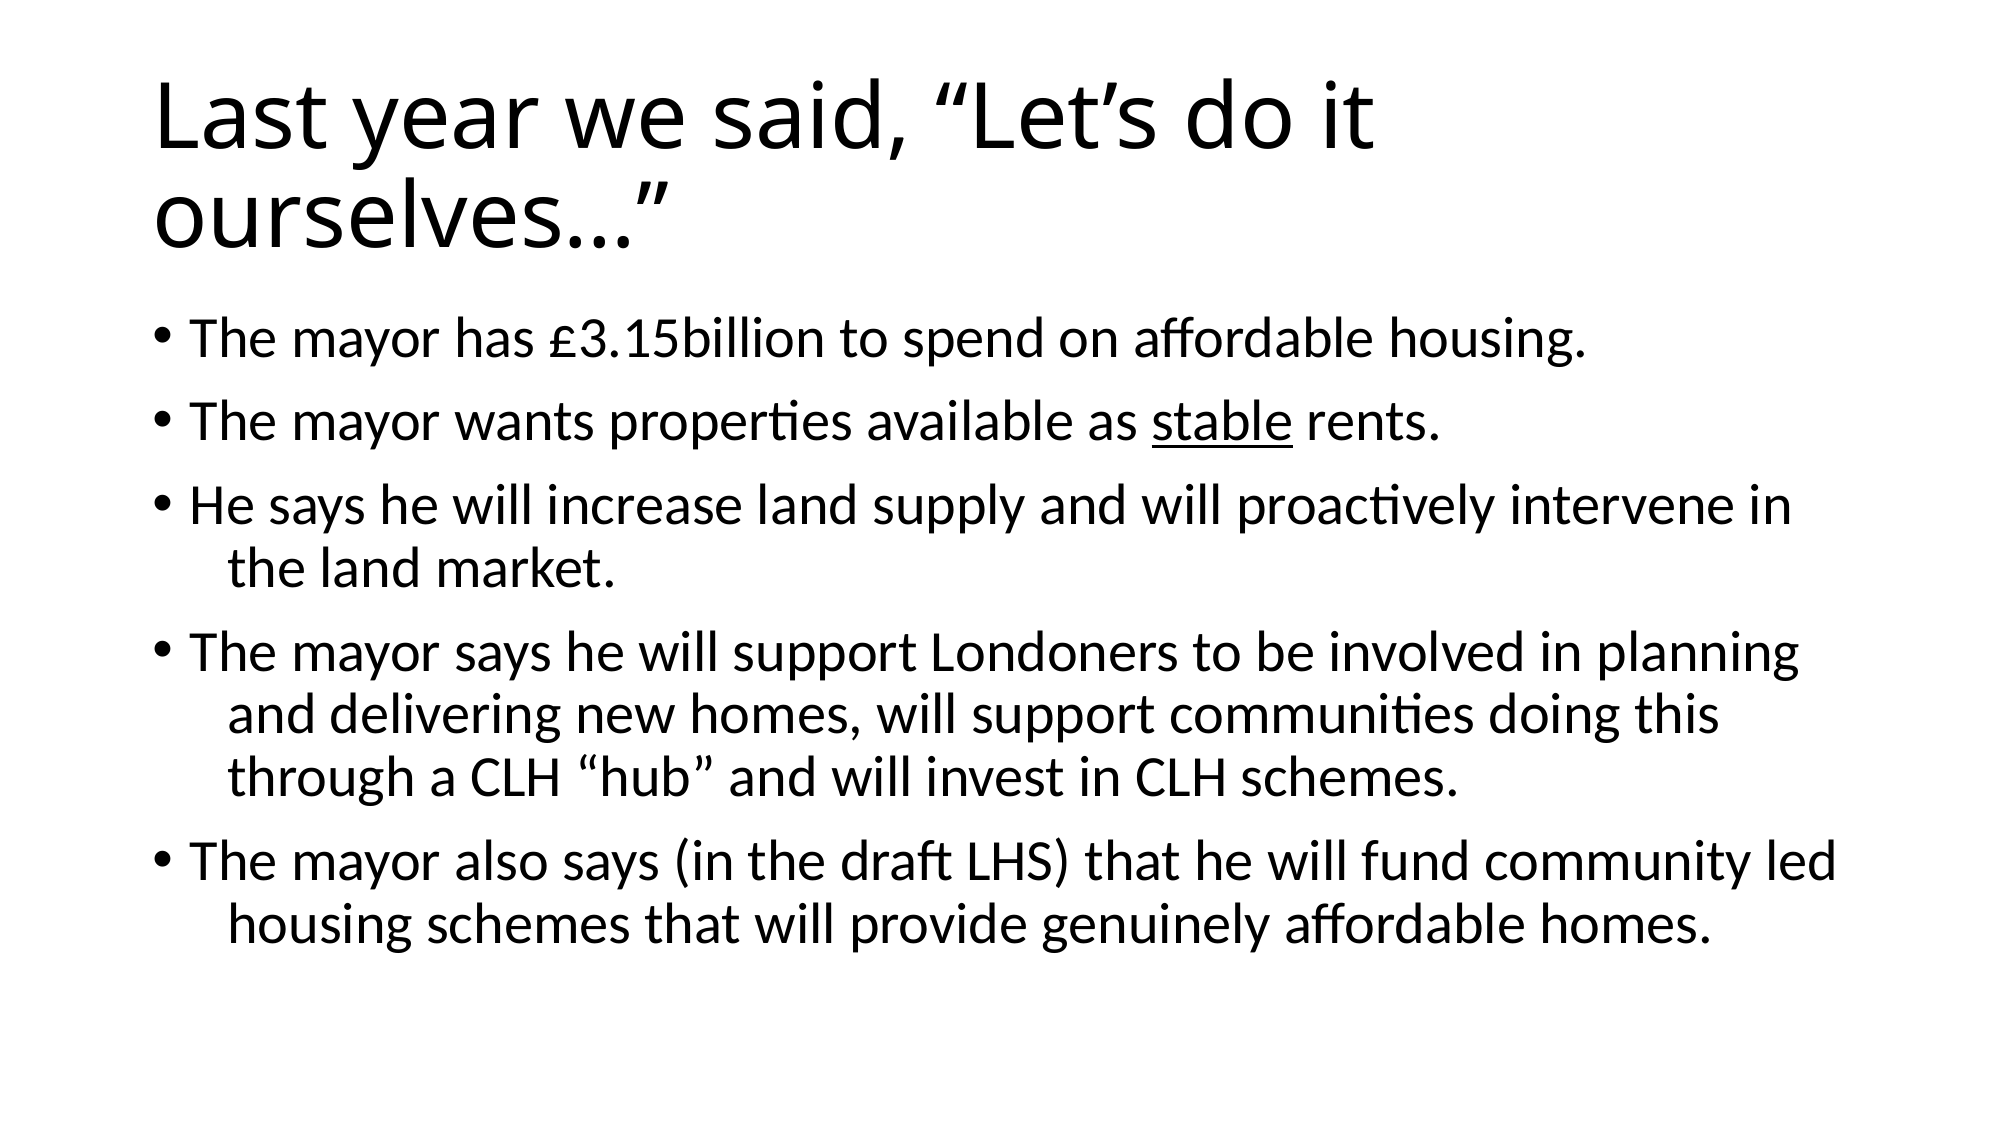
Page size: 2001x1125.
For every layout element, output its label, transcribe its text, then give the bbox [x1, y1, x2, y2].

title Last year we said, “Let’s do it ourselves…” [137, 59, 1863, 278]
list The mayor has £3.15billion to spend on affordable housing. The mayor wants properties available as stable rents. He says he will increase land supply and will proactively intervene in the land market. The mayor says he will support Londoners to be involved in planning and delivering new homes, will support communities doing this through a CLH “hub” and will invest in CLH schemes. The mayor also says (in the draft LHS) that he will fund community led housing schemes that will provide genuinely affordable homes. [137, 299, 1863, 1014]
